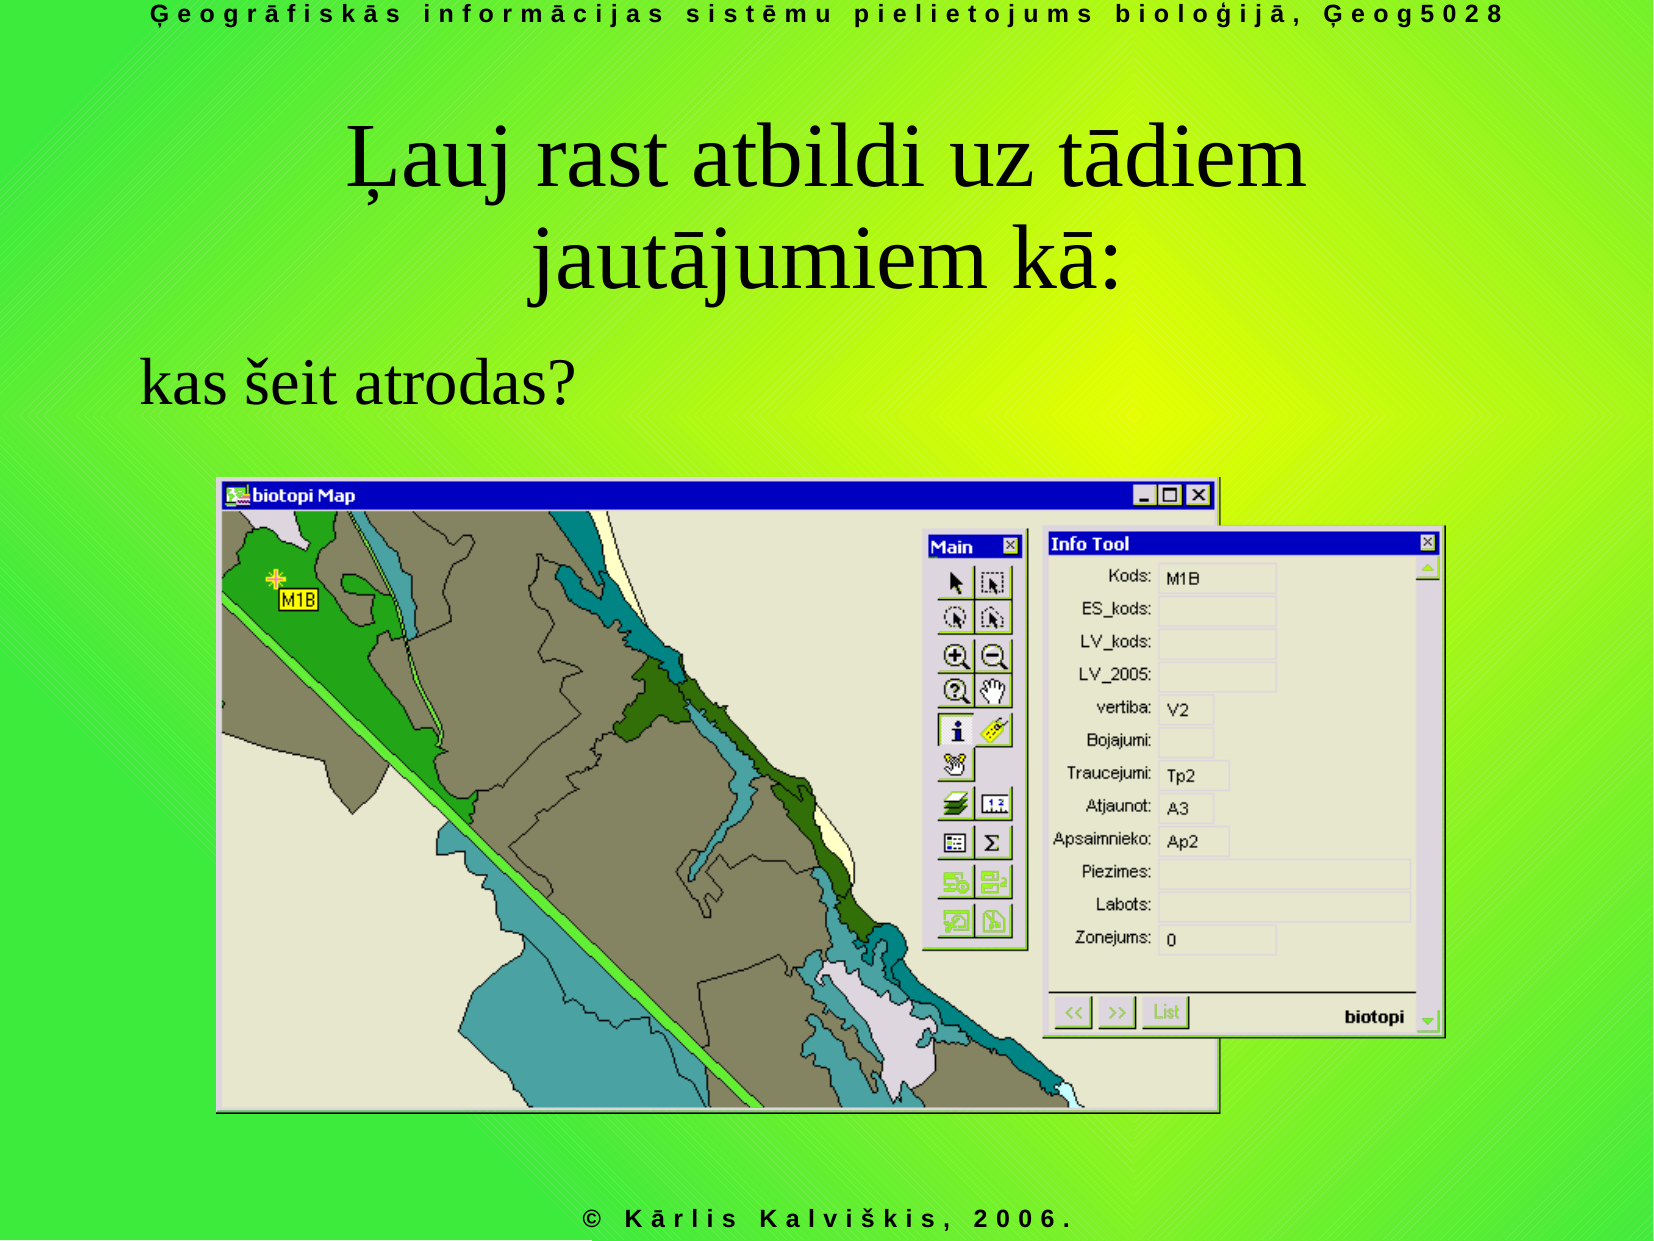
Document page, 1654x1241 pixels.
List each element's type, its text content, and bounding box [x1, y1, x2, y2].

title Ļauj rast atbildi uz tādiem jautājumiem kā: [121, 102, 1534, 311]
list kas šeit atrodas? [121, 344, 1534, 1127]
picture [216, 477, 1446, 1114]
